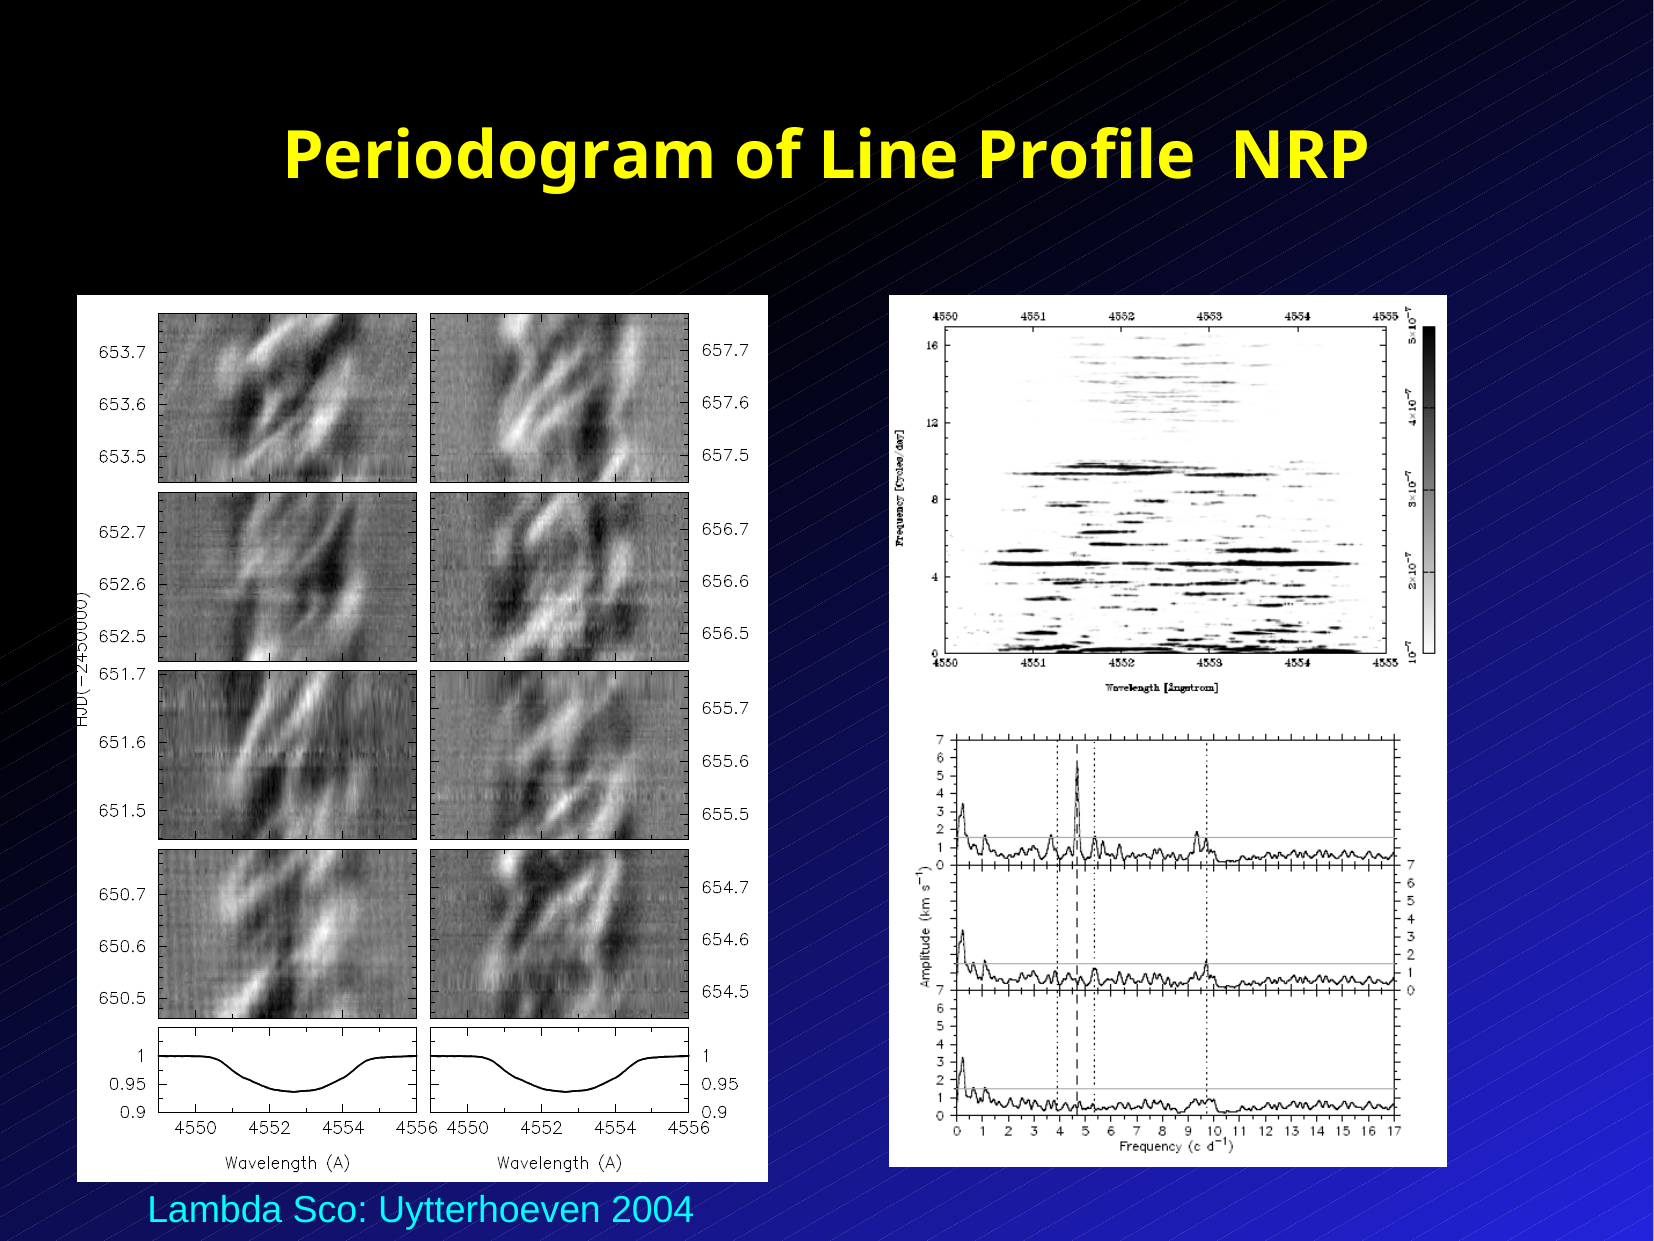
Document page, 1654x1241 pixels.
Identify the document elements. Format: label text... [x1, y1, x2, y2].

picture [77, 295, 768, 1182]
title Periodogram of Line Profile NRP [82, 56, 1571, 250]
text_box Lambda Sco: Uytterhoeven 2004 [132, 1181, 739, 1238]
picture [889, 295, 1447, 1167]
